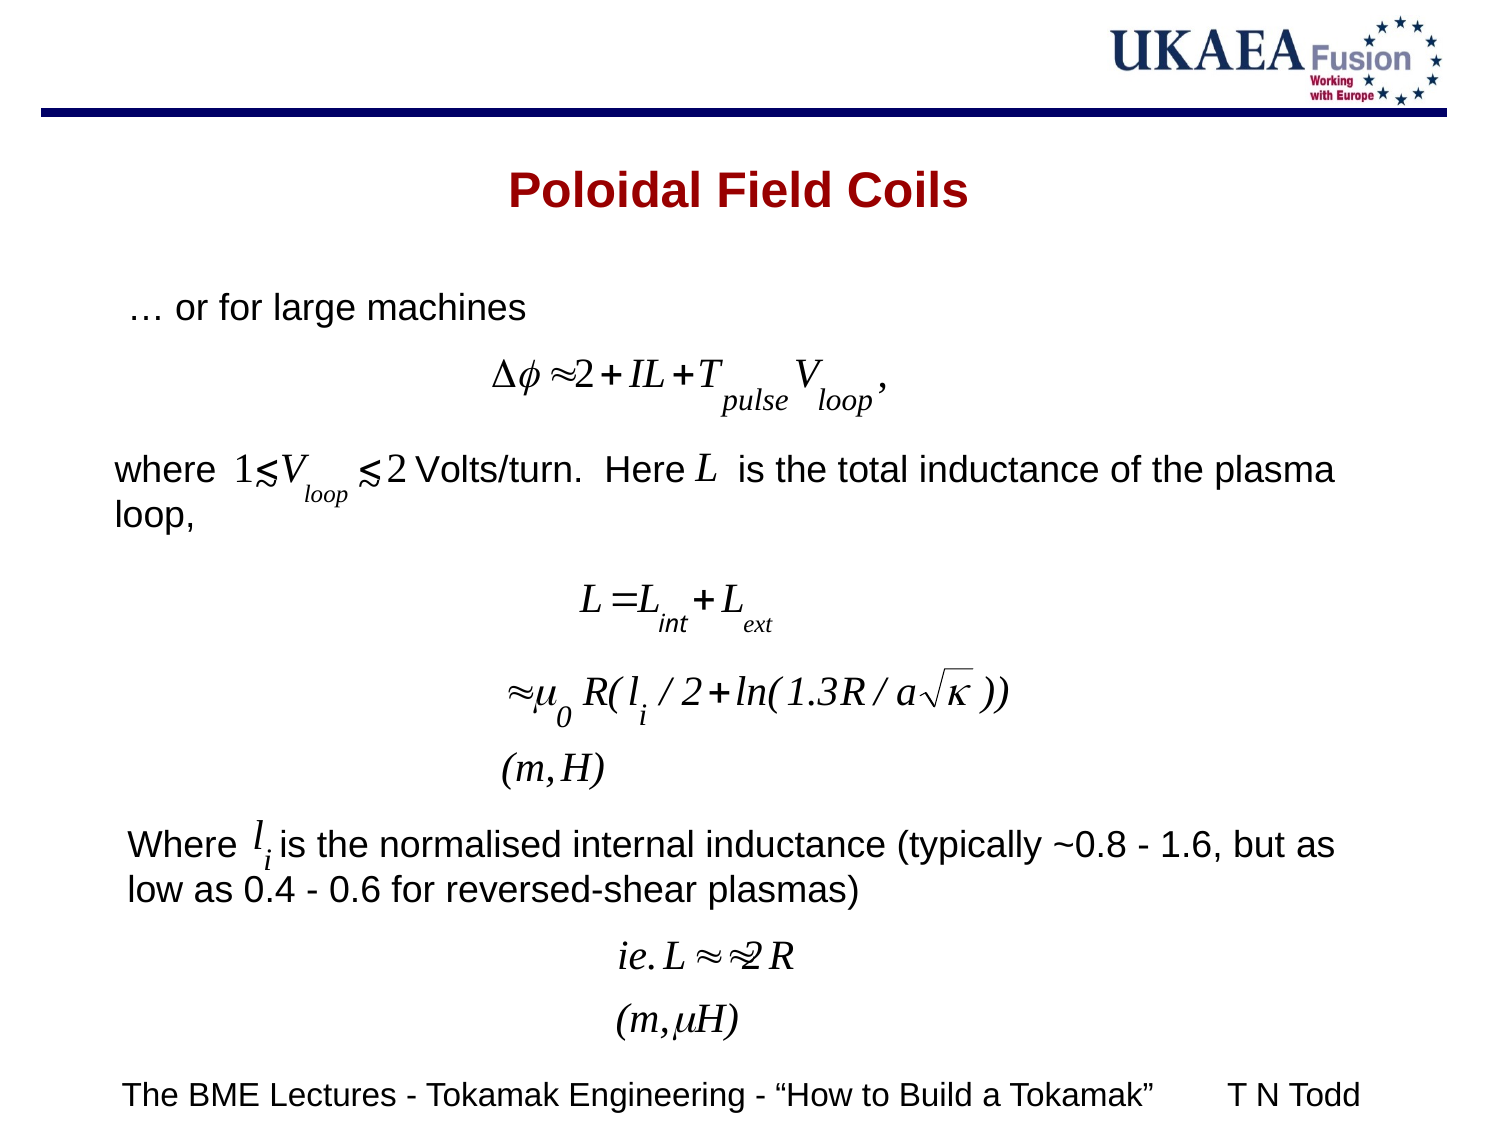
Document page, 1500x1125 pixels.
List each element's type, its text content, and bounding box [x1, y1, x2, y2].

chart [500, 662, 1017, 796]
chart [249, 812, 278, 876]
picture [1107, 15, 1443, 106]
chart [234, 444, 412, 514]
text_box … or for large machines [112, 274, 938, 336]
chart [487, 350, 892, 423]
text_box Where is the normalised internal inductance (typically ~0.8 - 1.6, but as low as 0.4 - 0.6 for reversed-shear plasmas) [112, 812, 1373, 918]
text_box Poloidal Field Coils [437, 149, 1041, 226]
chart [614, 935, 807, 1048]
text_box where Volts/turn. Here is the total inductance of the plasma loop, [99, 437, 1423, 543]
chart [575, 536, 778, 638]
chart [690, 447, 722, 486]
